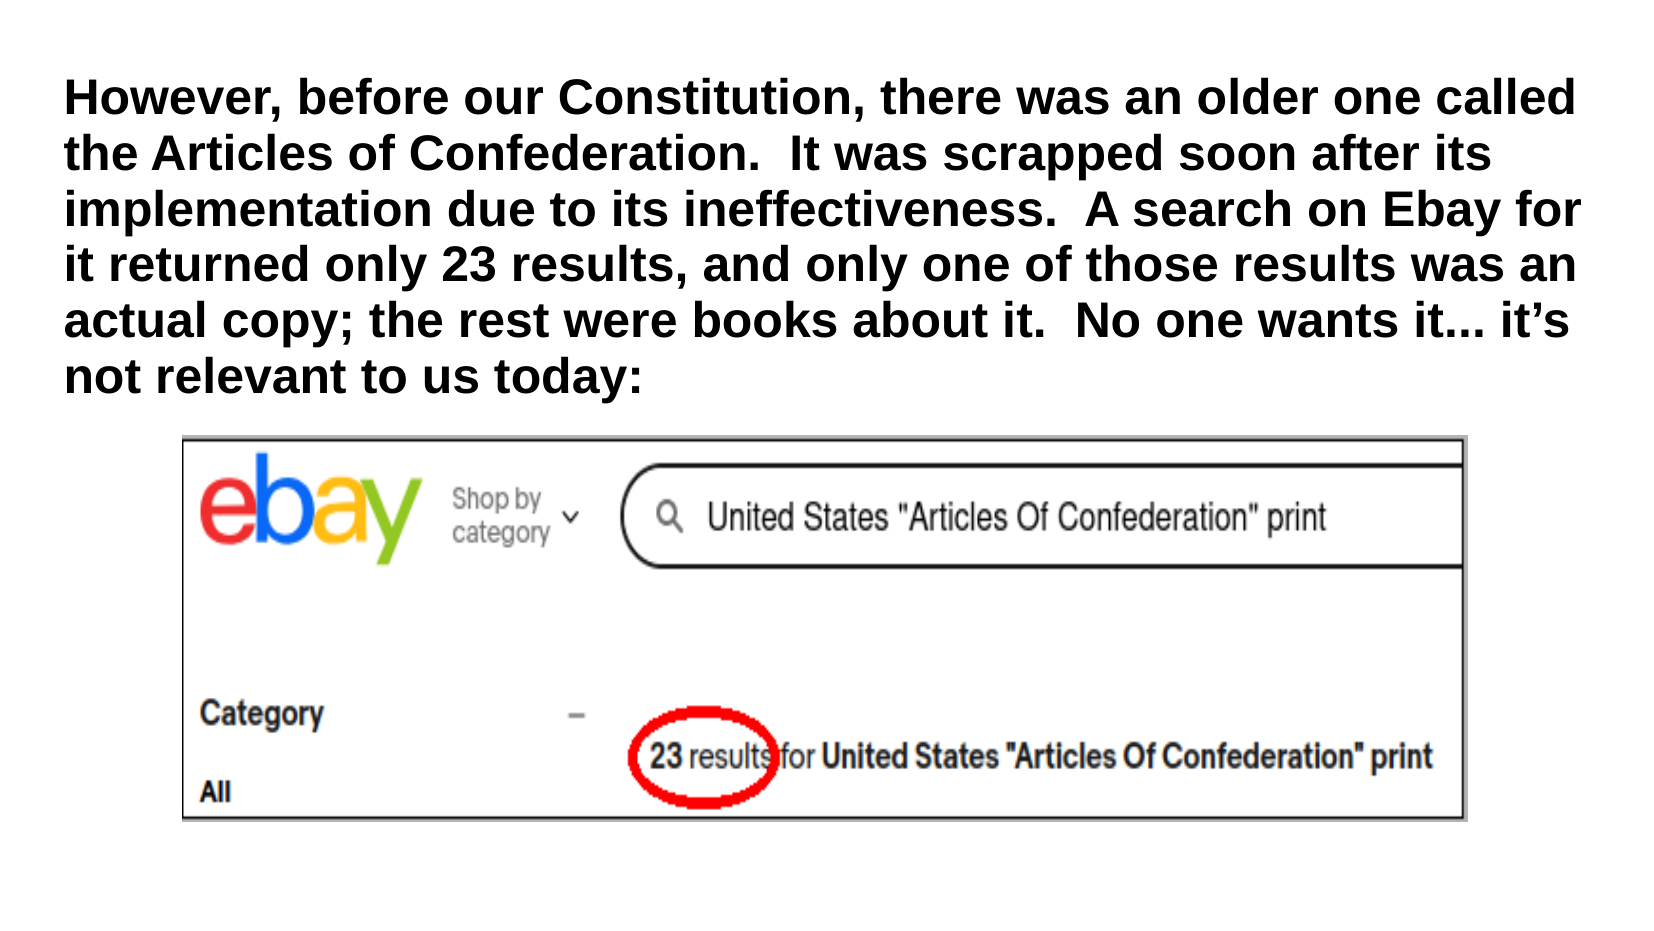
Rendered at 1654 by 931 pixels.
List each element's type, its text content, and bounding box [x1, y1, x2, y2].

text_box However, before our Constitution, there was an older one called the Articles of Confederation. It was scrapped soon after its implementation due to its ineffectiveness. A search on Ebay for it returned only 23 results, and only one of those results was an actual copy; the rest were books about it. No one wants it... it’s not relevant to us today: [48, 61, 1611, 412]
picture [182, 435, 1468, 822]
